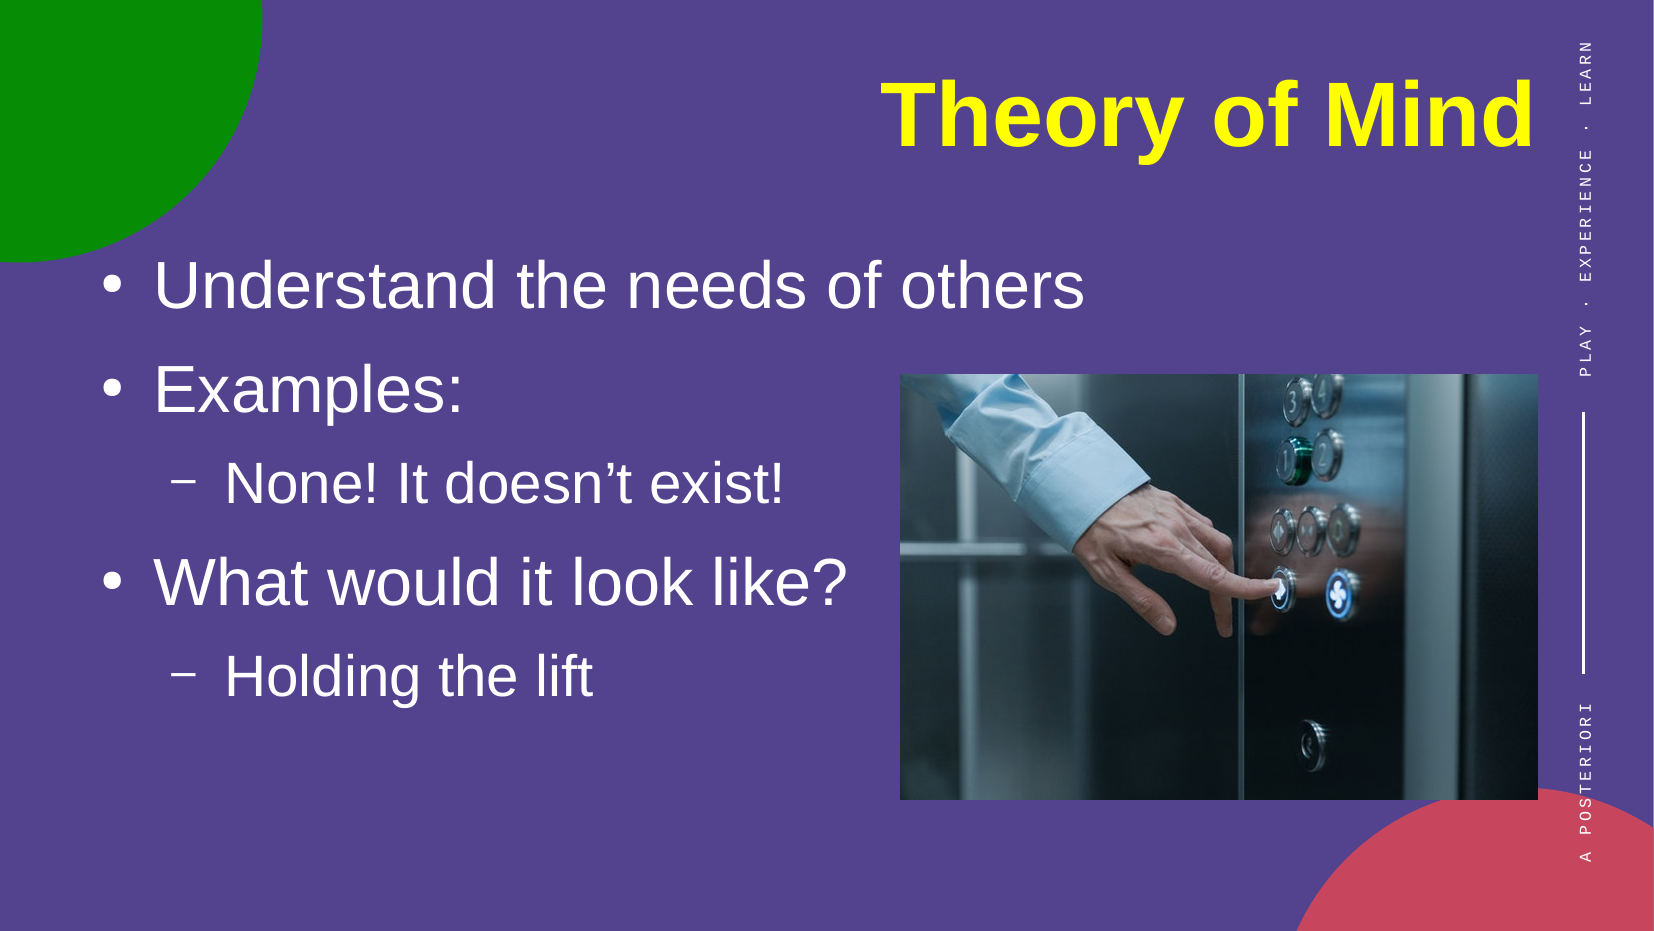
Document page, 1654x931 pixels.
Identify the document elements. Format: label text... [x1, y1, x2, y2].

picture [900, 374, 1538, 800]
title Theory of Mind [262, 37, 1538, 193]
list Understand the needs of others Examples: None! It doesn’t exist! What would it look like? Holding the lift [82, 248, 1571, 788]
